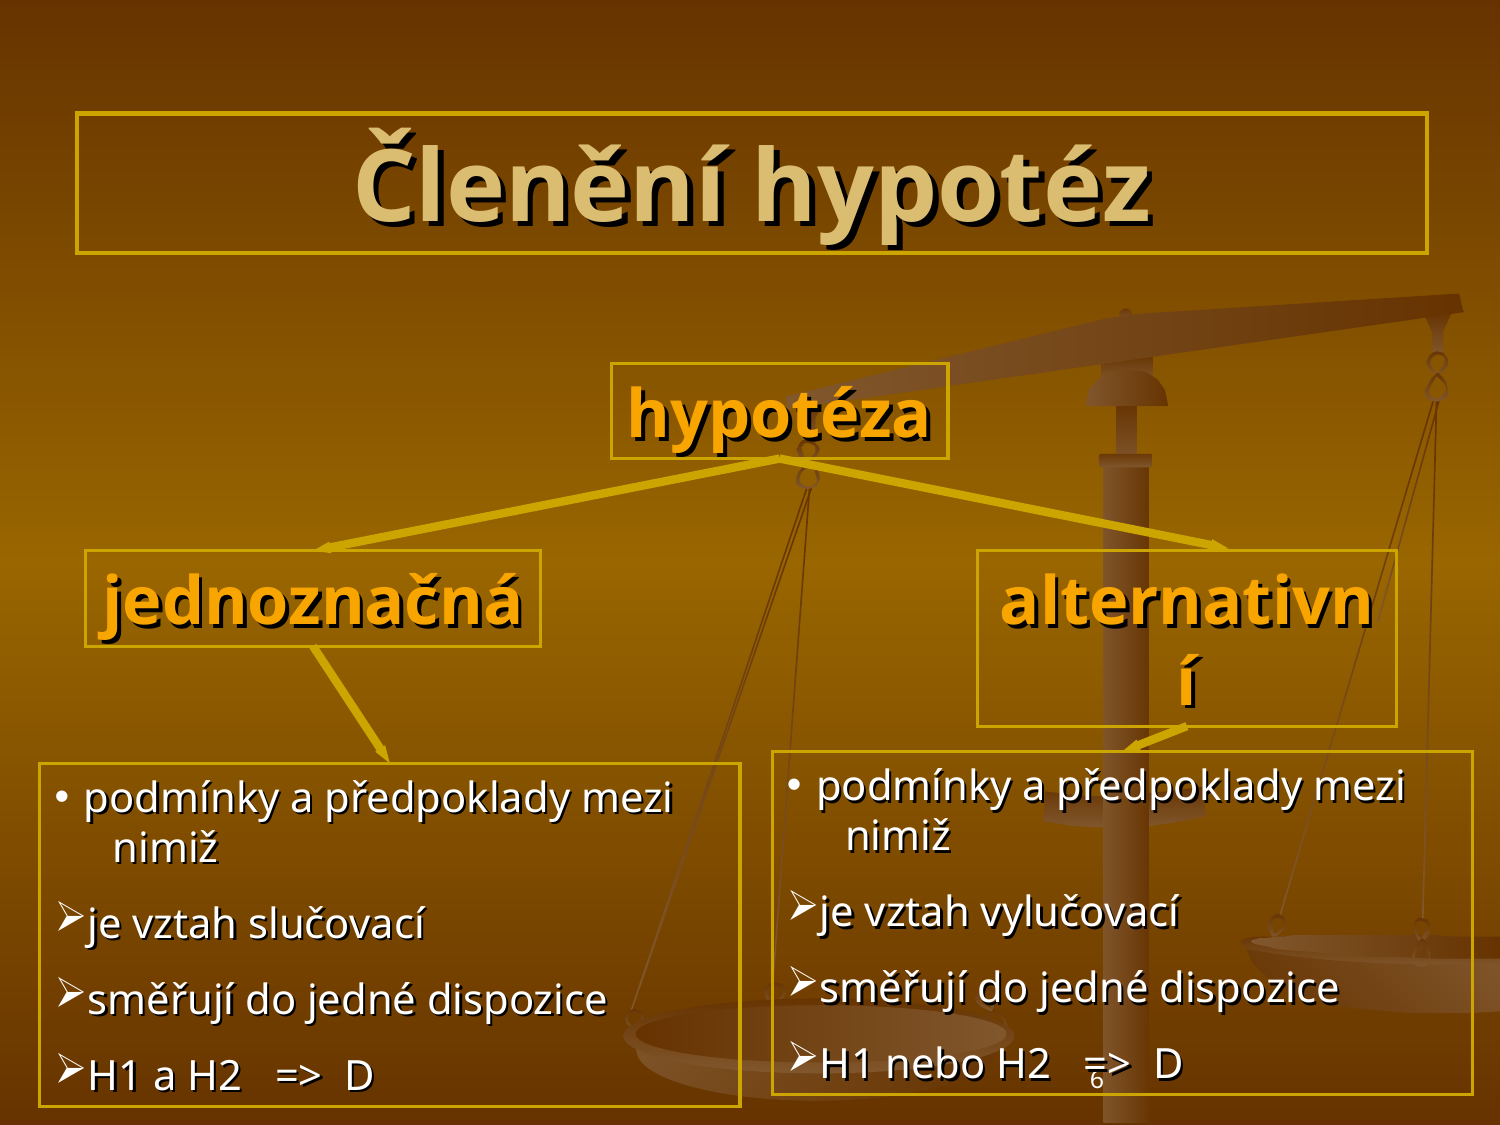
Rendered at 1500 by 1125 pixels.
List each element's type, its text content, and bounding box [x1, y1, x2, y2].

text_box jednoznačná [85, 550, 541, 647]
text_box hypotéza [611, 363, 949, 459]
text_box alternativní [977, 550, 1397, 727]
text_box [1074, 1095, 1425, 1105]
title Členění hypotéz [76, 113, 1427, 253]
text_box podmínky a předpoklady mezi nimiž je vztah slučovací směřují do jedné dispozice H1 a H2 => D [39, 763, 740, 1107]
text_box podmínky a předpoklady mezi nimiž je vztah vylučovací směřují do jedné dispozice H1 nebo H2 => D [772, 751, 1473, 1095]
